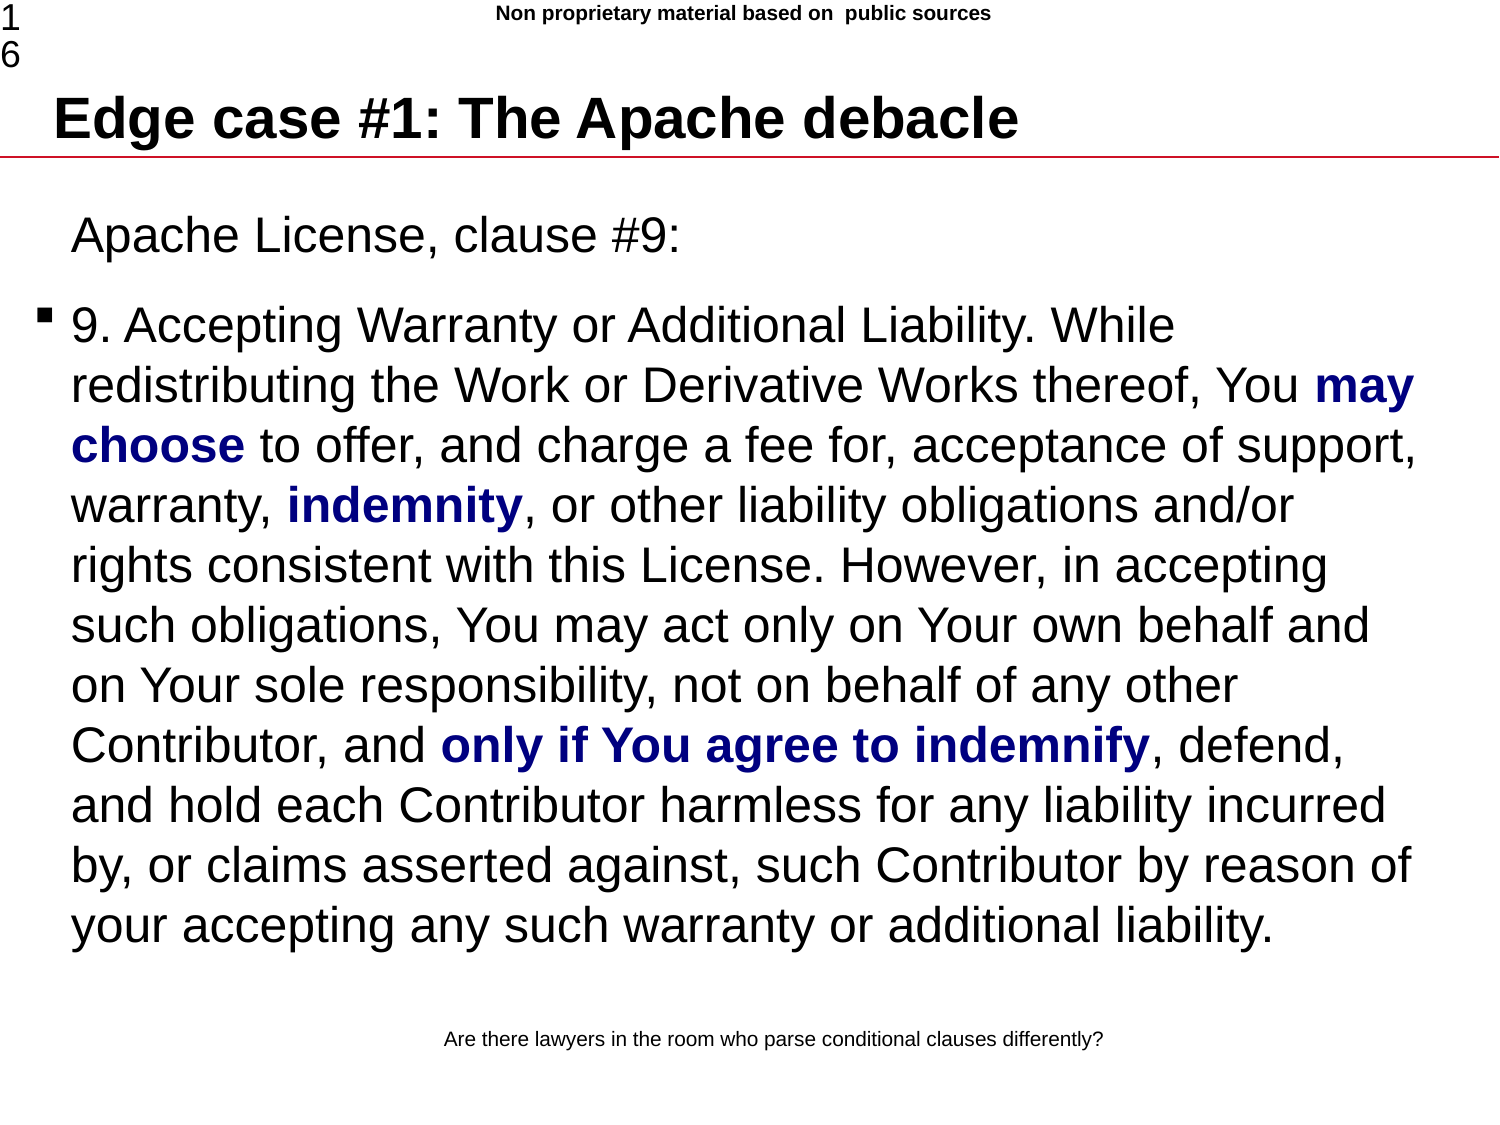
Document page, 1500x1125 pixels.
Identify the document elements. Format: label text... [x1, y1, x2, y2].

text_box Are there lawyers in the room who parse conditional clauses differently? [72, 1020, 1471, 1083]
list Apache License, clause #9: 9. Accepting Warranty or Additional Liability. While redistributing the Work or Derivative Works thereof, You may choose to offer, and charge a fee for, acceptance of support, warranty, indemnity, or other liability obligations and/or rights consistent with this License. However, in accepting such obligations, You may act only on Your own behalf and on Your sole responsibility, not on behalf of any other Contributor, and only if You agree to indemnify, defend, and hold each Contributor harmless for any liability incurred by, or claims asserted against, such Contributor by reason of your accepting any such warranty or additional liability. [18, 195, 1441, 1006]
title Edge case #1: The Apache debacle [38, 35, 1225, 158]
